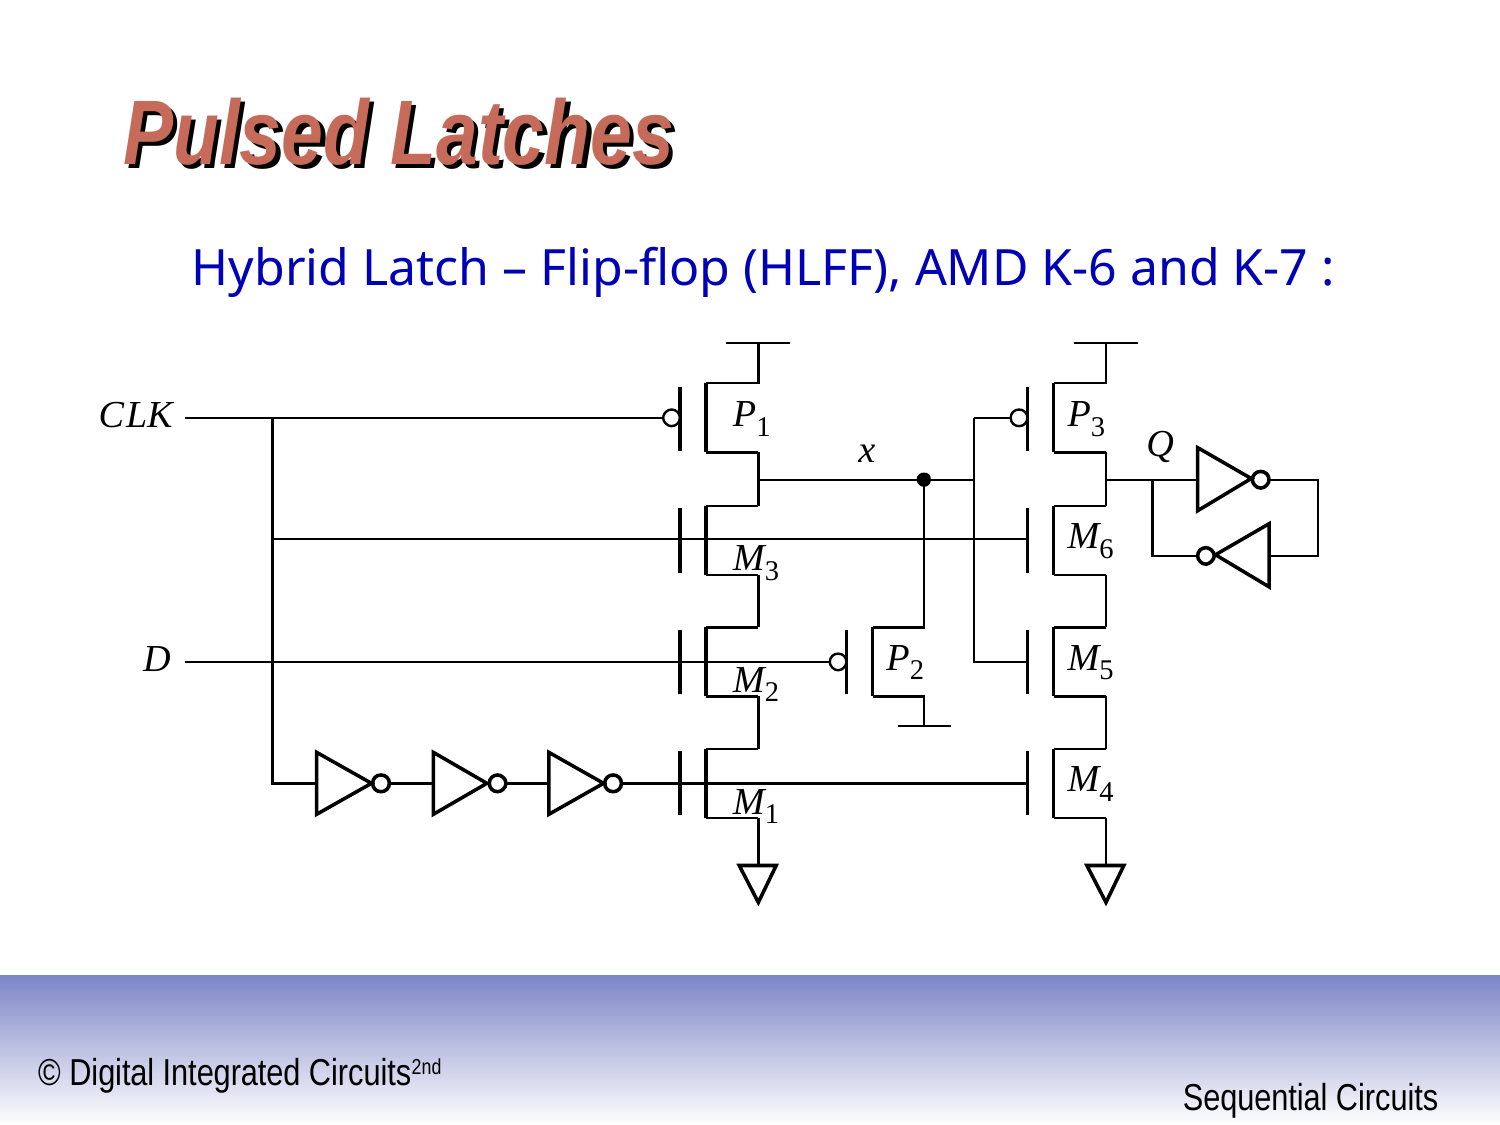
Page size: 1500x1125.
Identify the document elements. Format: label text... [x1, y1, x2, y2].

text_box Hybrid Latch – Flip-flop (HLFF), AMD K-6 and K-7 : [177, 227, 1351, 304]
title Pulsed Latches [108, 65, 1384, 190]
picture [97, 338, 1323, 906]
